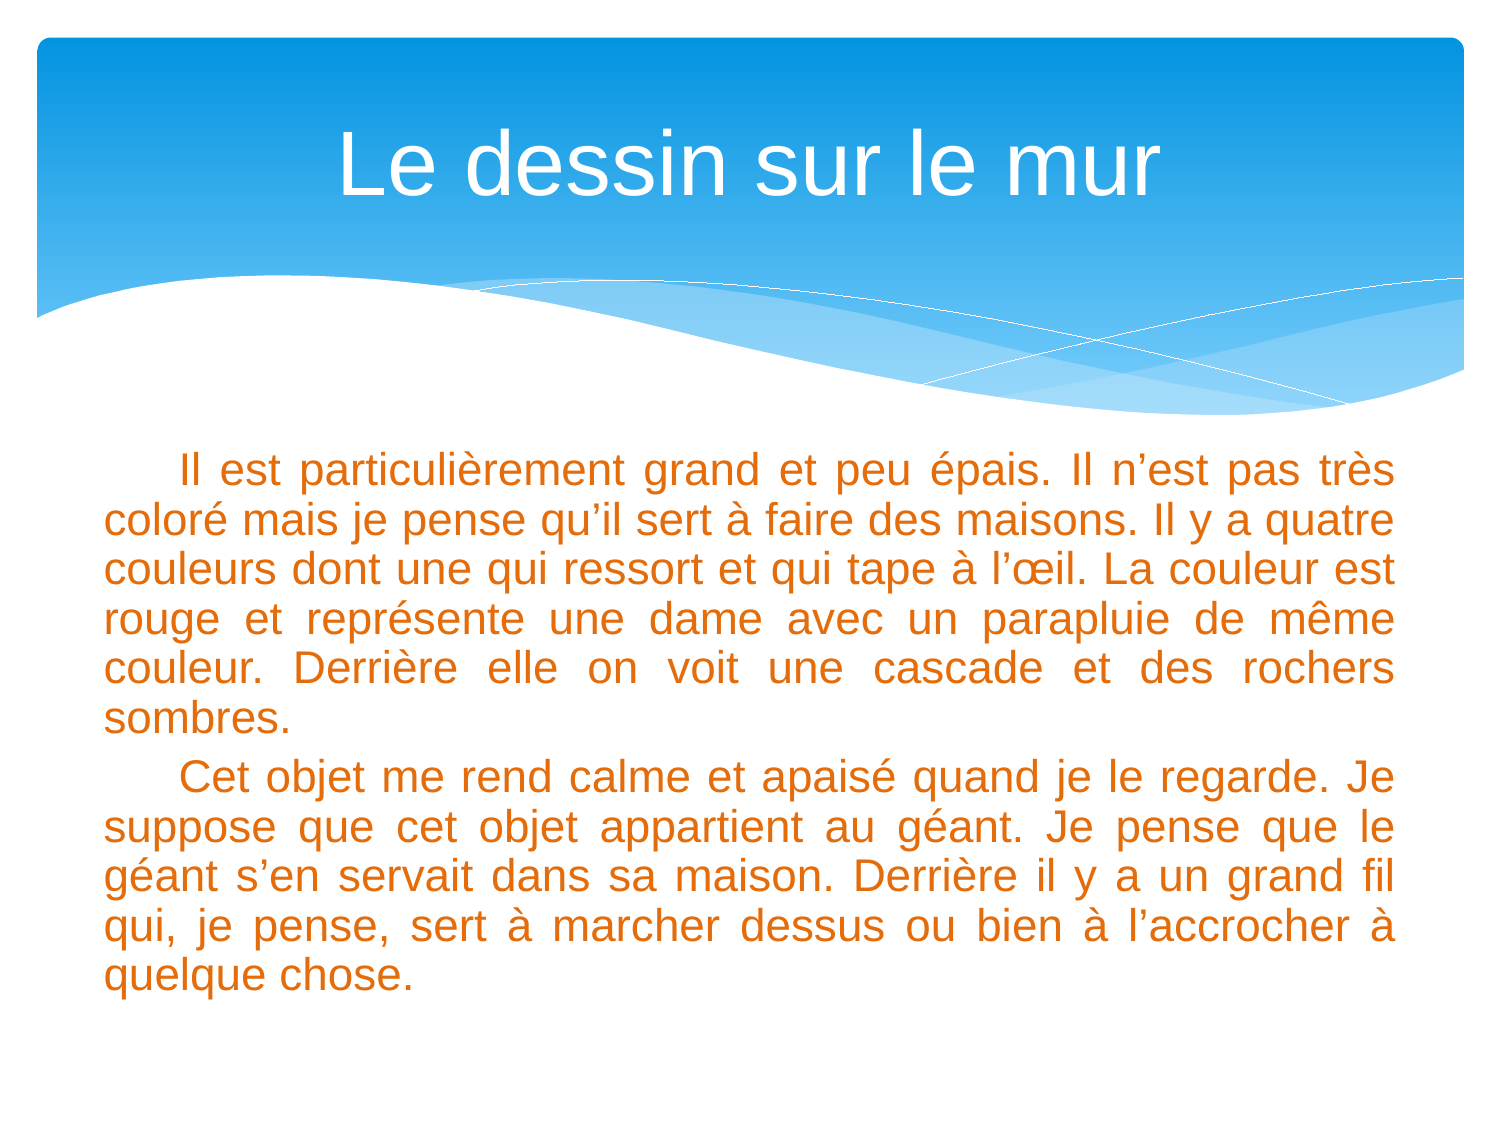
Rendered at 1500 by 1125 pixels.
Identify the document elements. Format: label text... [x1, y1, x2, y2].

list Il est particulièrement grand et peu épais. Il n’est pas très coloré mais je pense qu’il sert à faire des maisons. Il y a quatre couleurs dont une qui ressort et qui tape à l’œil. La couleur est rouge et représente une dame avec un parapluie de même couleur. Derrière elle on voit une cascade et des rochers sombres. Cet objet me rend calme et apaisé quand je le regarde. Je suppose que cet objet appartient au géant. Je pense que le géant s’en servait dans sa maison. Derrière il y a un grand fil qui, je pense, sert à marcher dessus ou bien à l’accrocher à quelque chose. [88, 438, 1436, 1059]
title Le dessin sur le mur [75, 55, 1426, 262]
